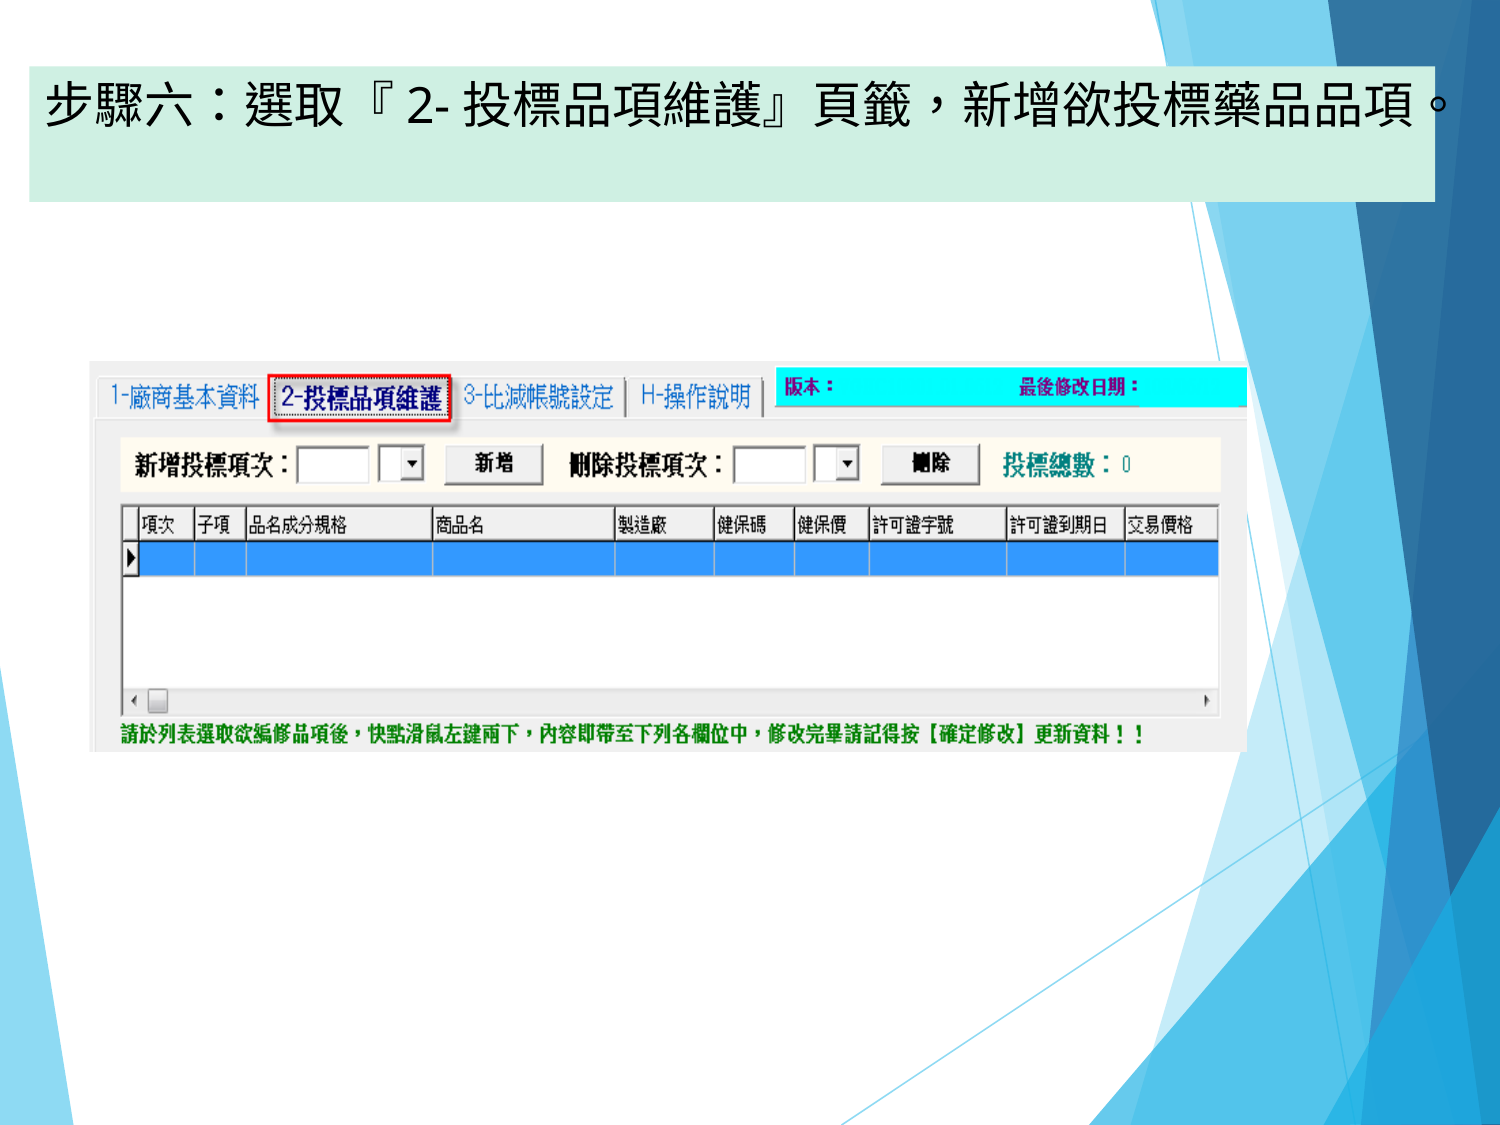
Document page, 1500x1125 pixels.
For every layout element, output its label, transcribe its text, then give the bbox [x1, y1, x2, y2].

text_box 步驟六：選取『2-投標品項維護』頁籤，新增欲投標藥品品項。 [29, 66, 1436, 202]
picture [88, 361, 1247, 752]
